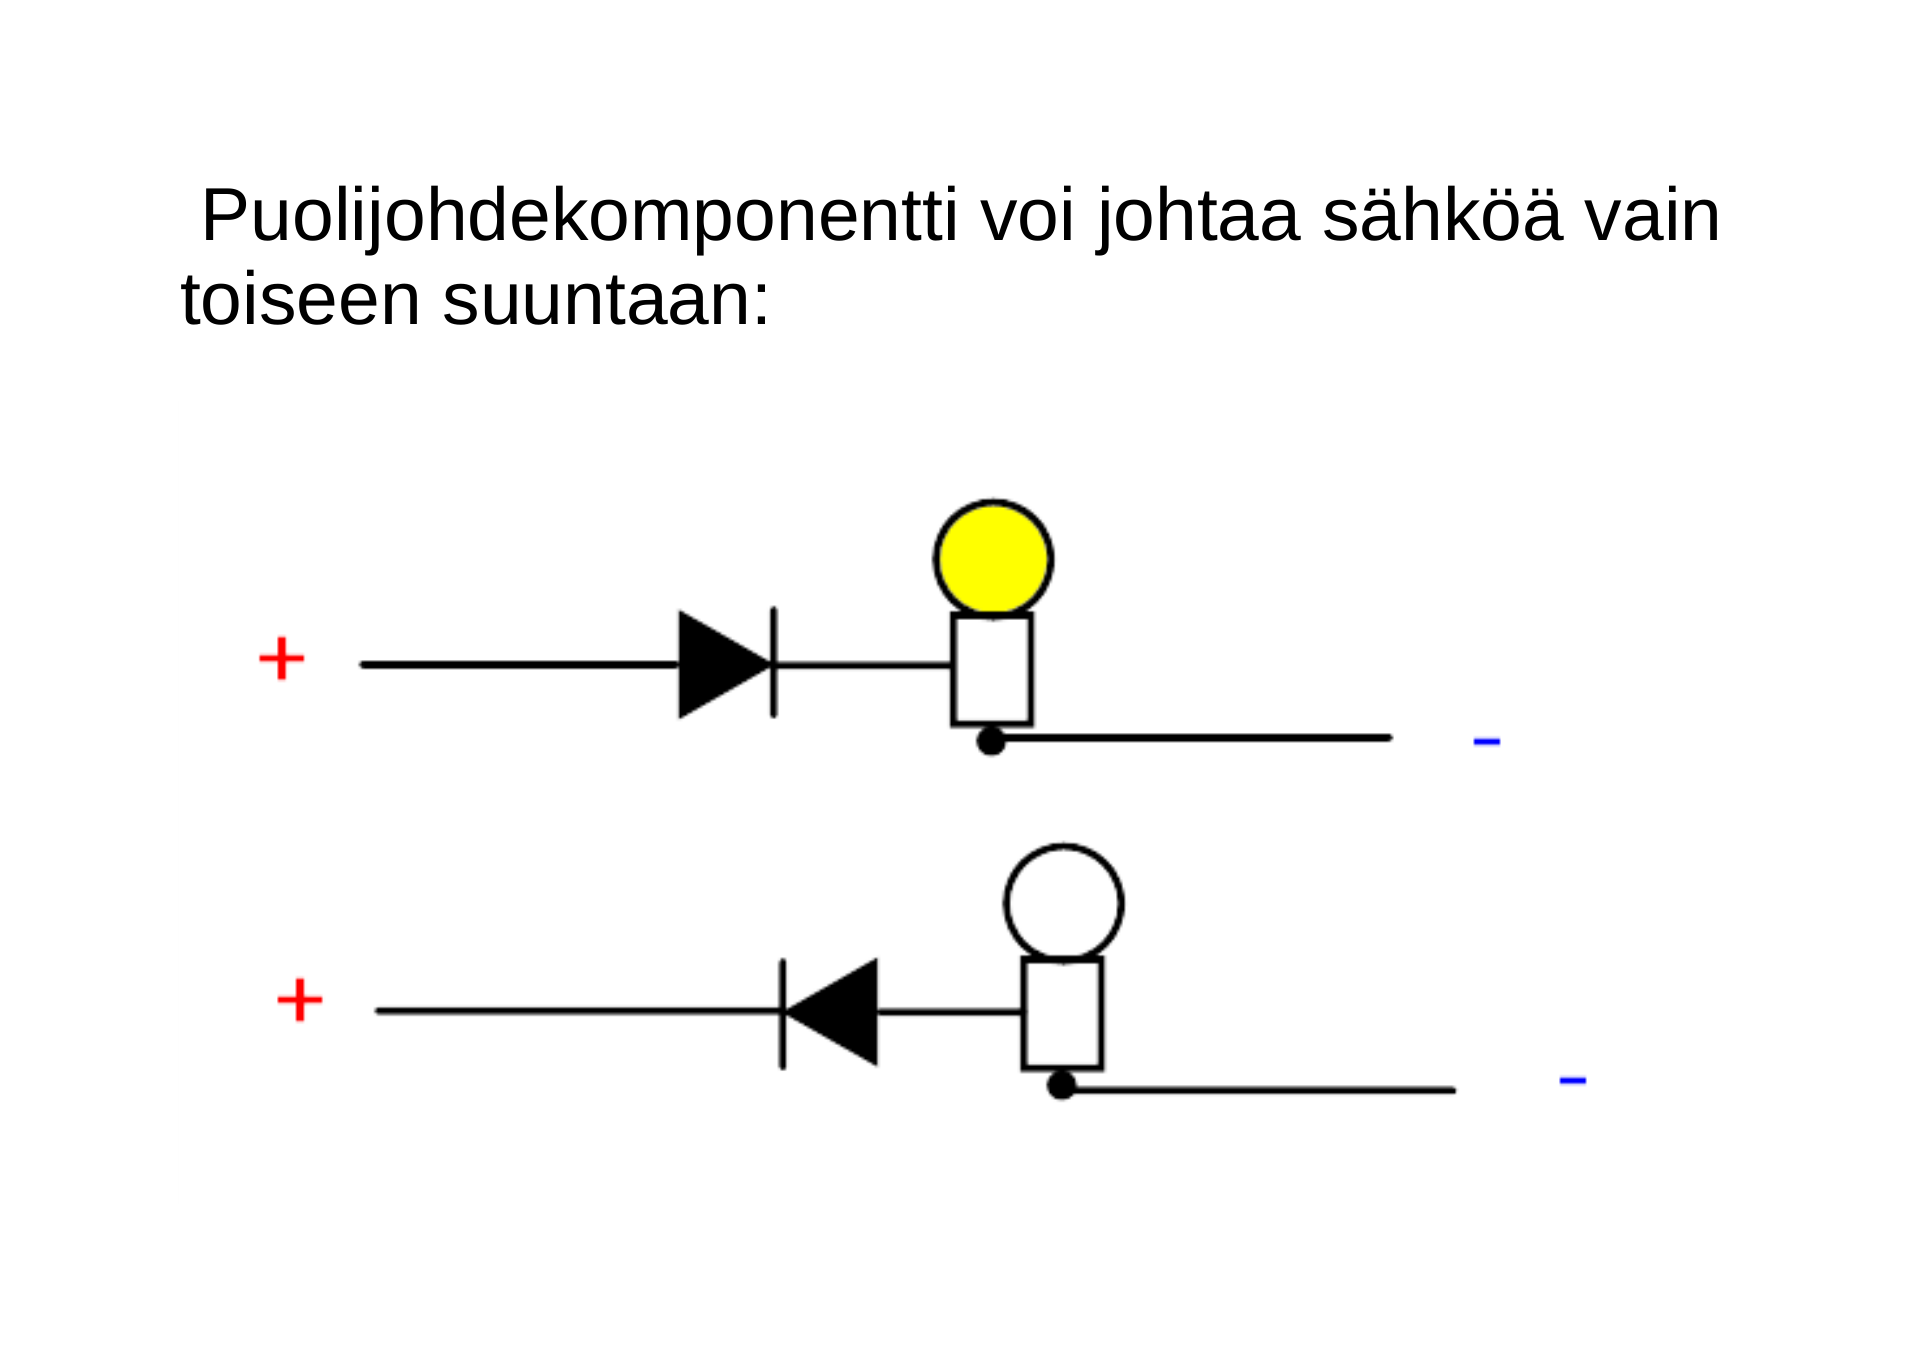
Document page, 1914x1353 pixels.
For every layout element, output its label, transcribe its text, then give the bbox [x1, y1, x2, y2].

text_box Puolijohdekomponentti voi johtaa sähköä vain toiseen suuntaan: [165, 165, 1760, 355]
picture [177, 401, 1665, 1204]
